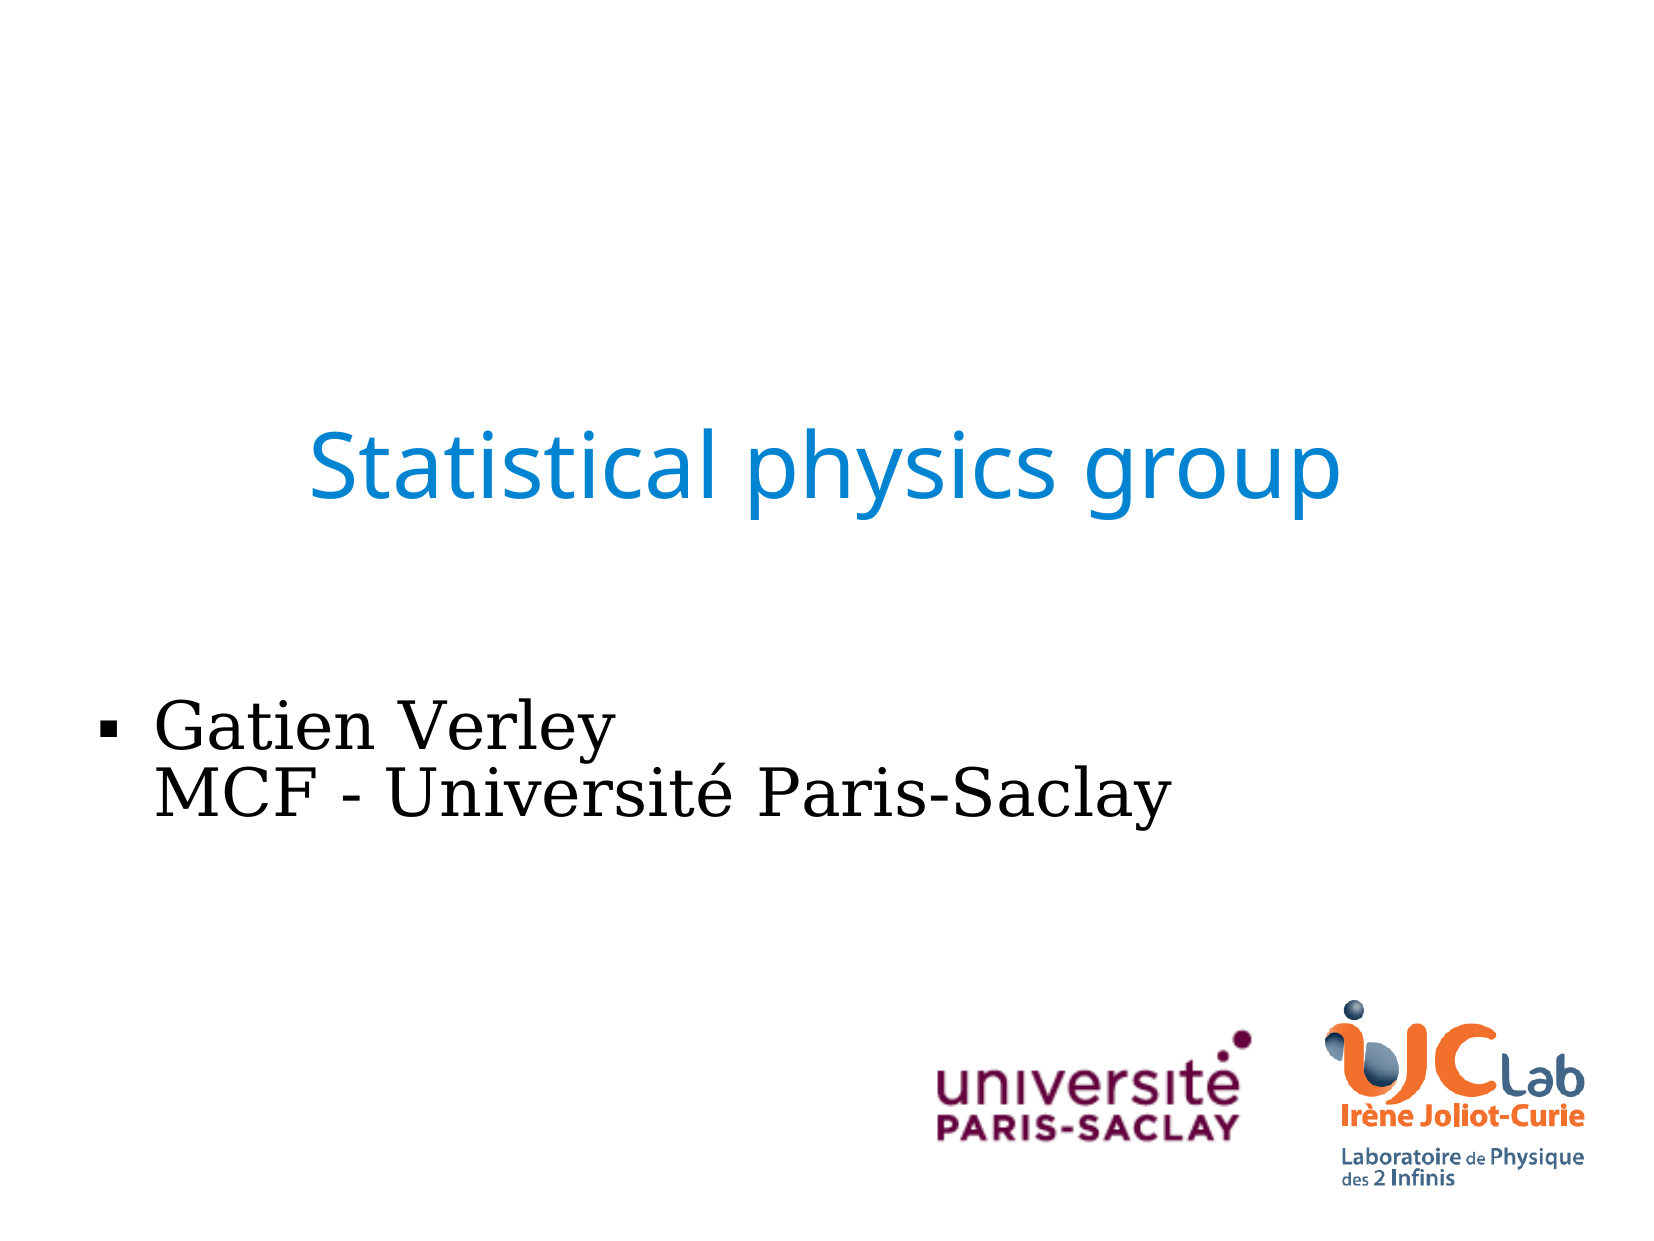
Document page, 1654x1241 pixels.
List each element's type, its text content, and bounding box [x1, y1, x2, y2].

picture [1305, 980, 1604, 1205]
list Gatien Verley MCF - Université Paris-Saclay [82, 696, 1571, 1205]
picture [909, 1002, 1281, 1170]
title Statistical physics group [82, 359, 1571, 567]
